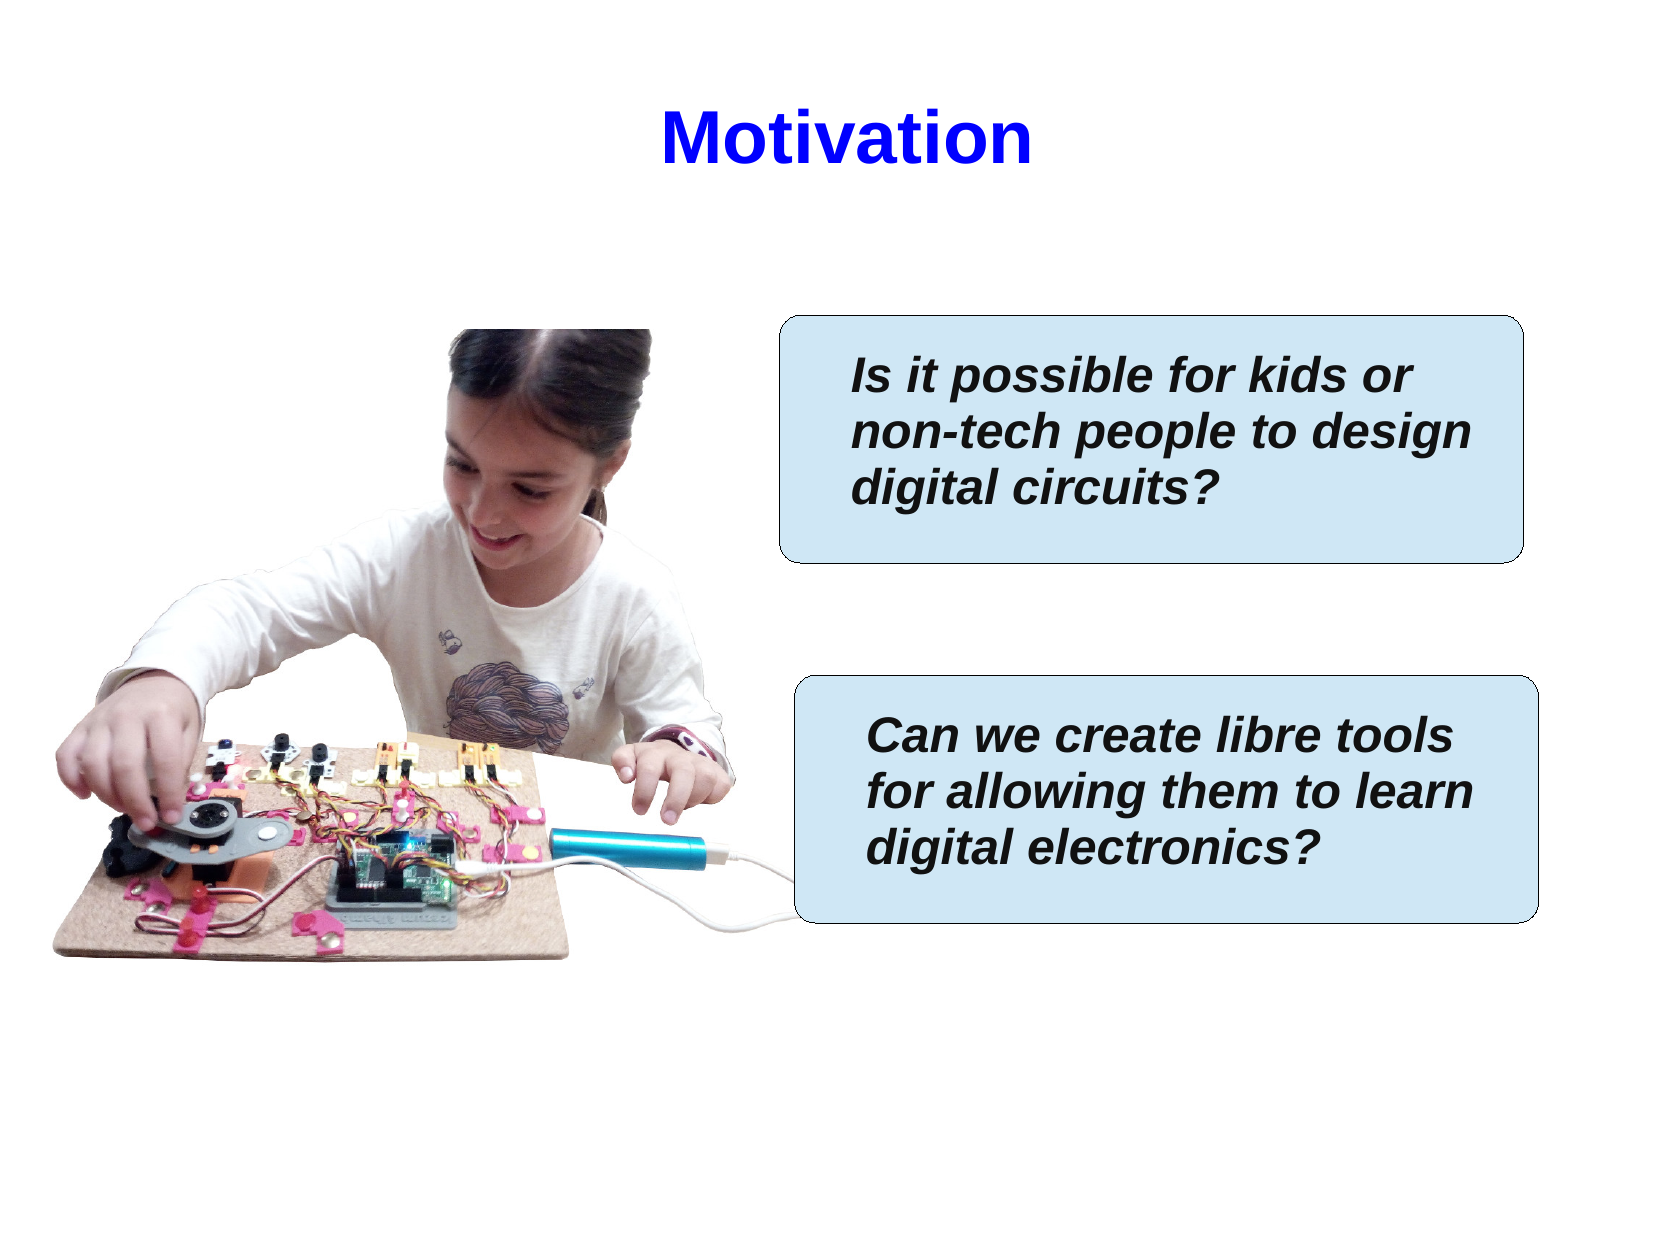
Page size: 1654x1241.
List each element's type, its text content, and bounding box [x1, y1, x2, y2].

text_box Can we create libre tools for allowing them to learn digital electronics? [850, 700, 1546, 939]
text_box Motivation [315, 88, 1381, 196]
text_box [794, 675, 1539, 924]
text_box [779, 315, 1524, 564]
text_box Is it possible for kids or non-tech people to design digital circuits? [835, 340, 1531, 579]
picture [15, 329, 889, 986]
